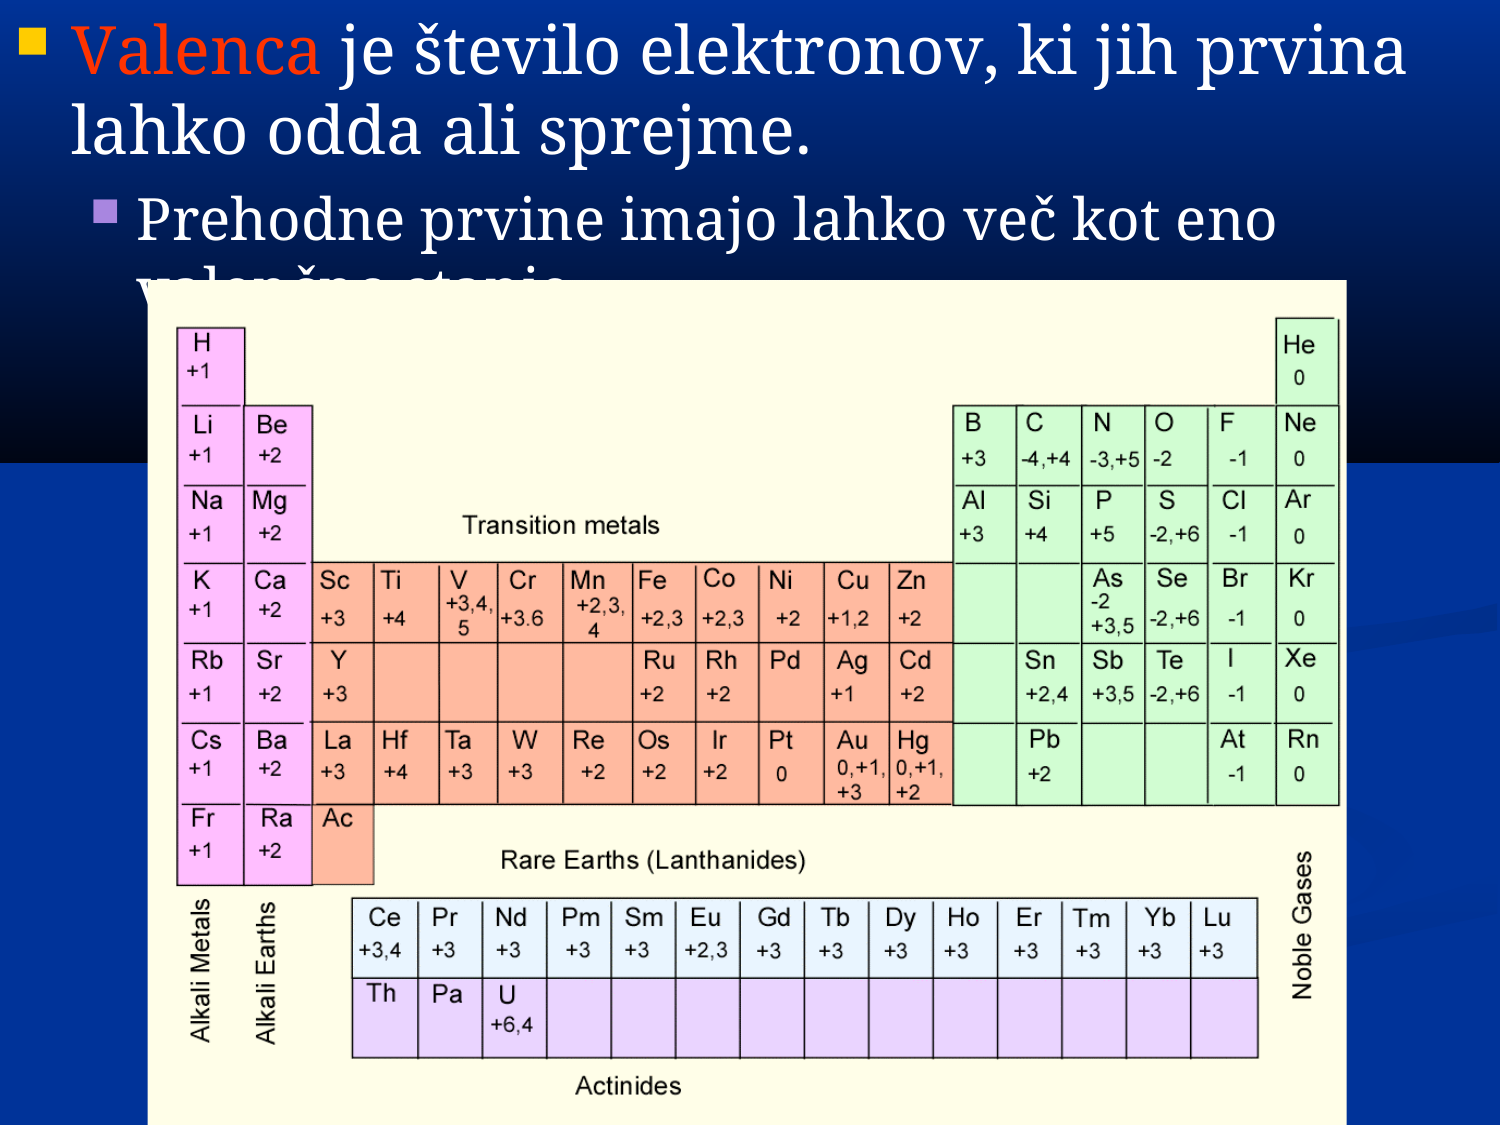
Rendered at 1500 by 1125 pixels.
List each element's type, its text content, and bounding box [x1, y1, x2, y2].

picture [147, 280, 1347, 1125]
list Valenca je število elektronov, ki jih prvina lahko odda ali sprejme. Prehodne prvine imajo lahko več kot eno valenčno stanje. [0, 0, 1500, 1107]
